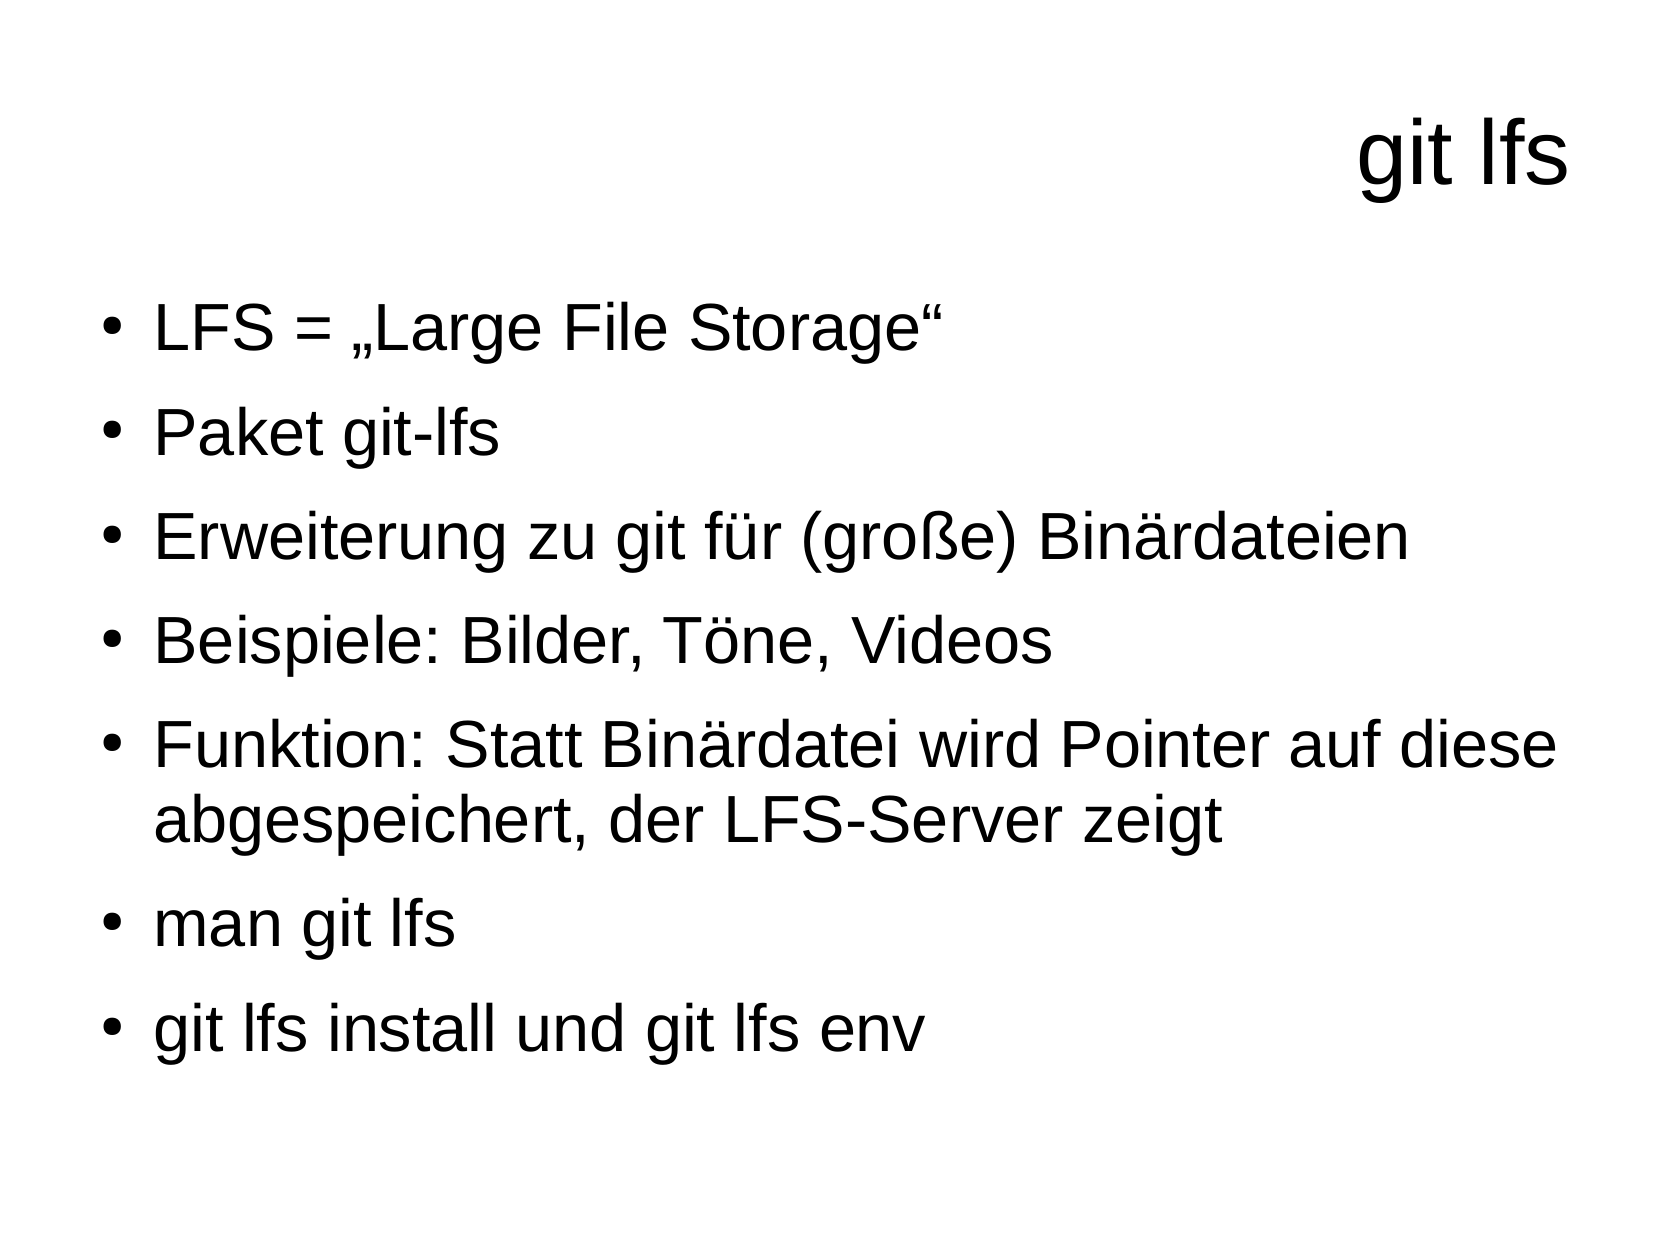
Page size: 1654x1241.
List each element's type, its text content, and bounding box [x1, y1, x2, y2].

list LFS = „Large File Storage“ Paket git-lfs Erweiterung zu git für (große) Binärdateien Beispiele: Bilder, Töne, Videos Funktion: Statt Binärdatei wird Pointer auf diese abgespeichert, der LFS-Server zeigt man git lfs git lfs install und git lfs env [82, 1010, 1571, 1066]
title git lfs [82, 49, 1571, 257]
text_box [82, 290, 1571, 1010]
